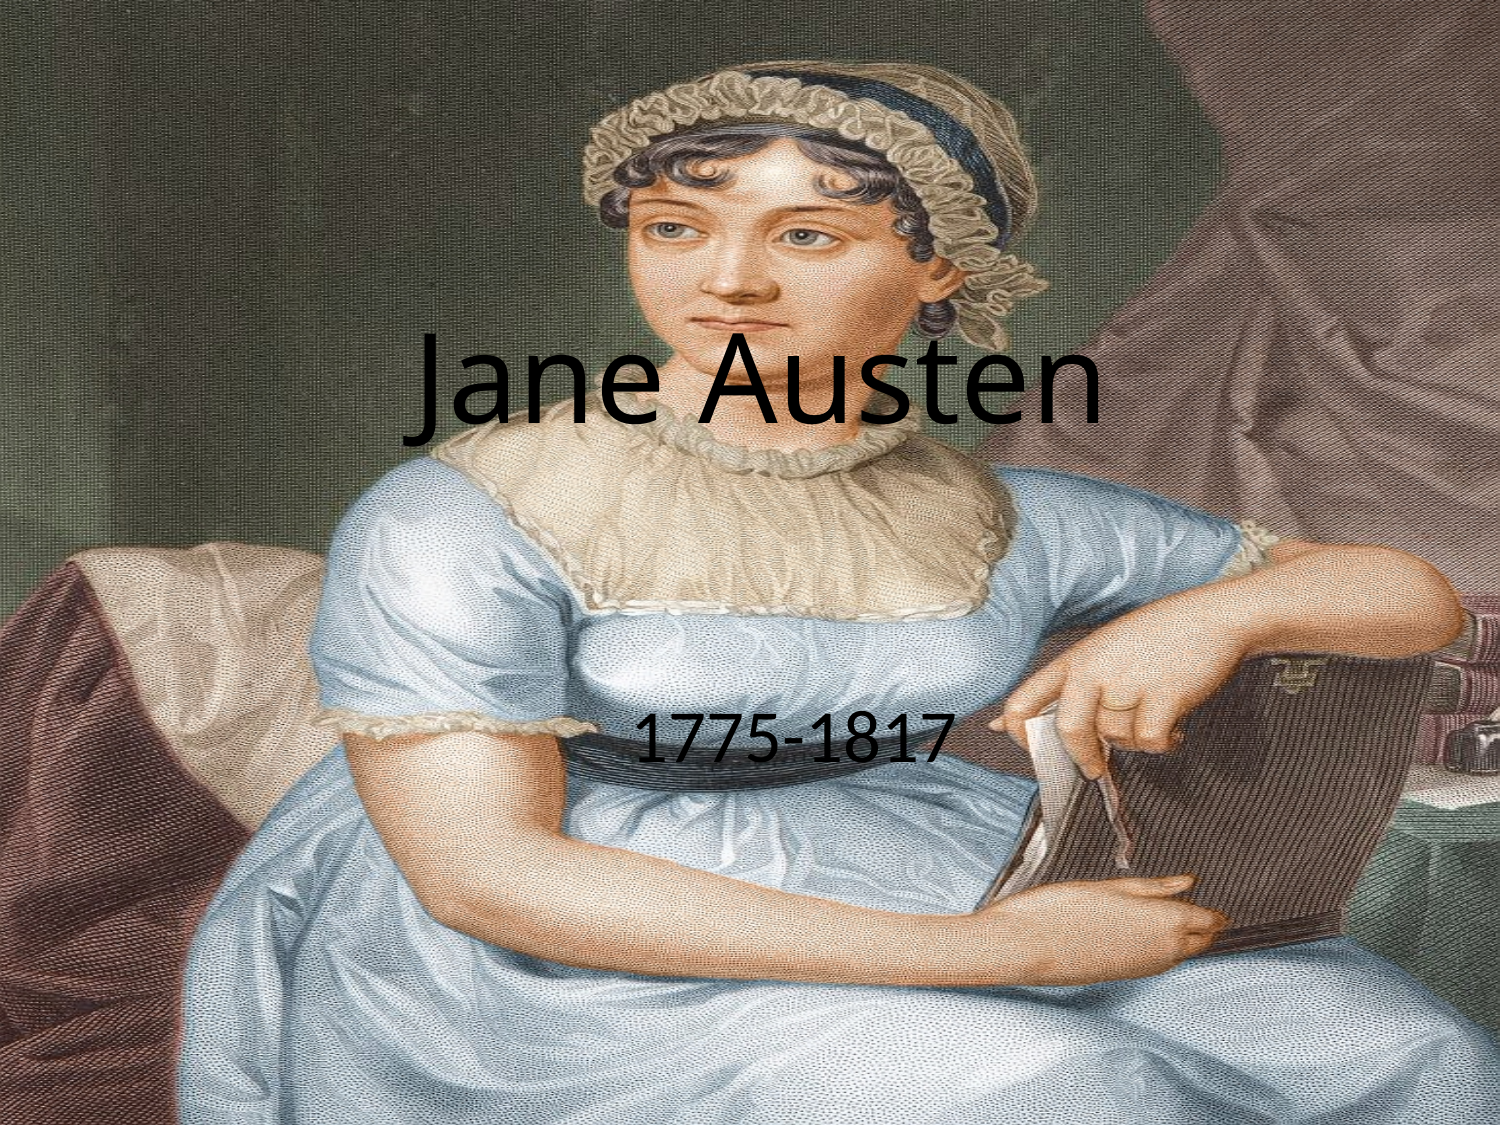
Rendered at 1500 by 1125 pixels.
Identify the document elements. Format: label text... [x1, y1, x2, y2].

text_box 1775-1817 [431, 680, 1140, 786]
picture [0, 0, 1500, 1125]
title Jane Austen [123, 290, 1399, 587]
